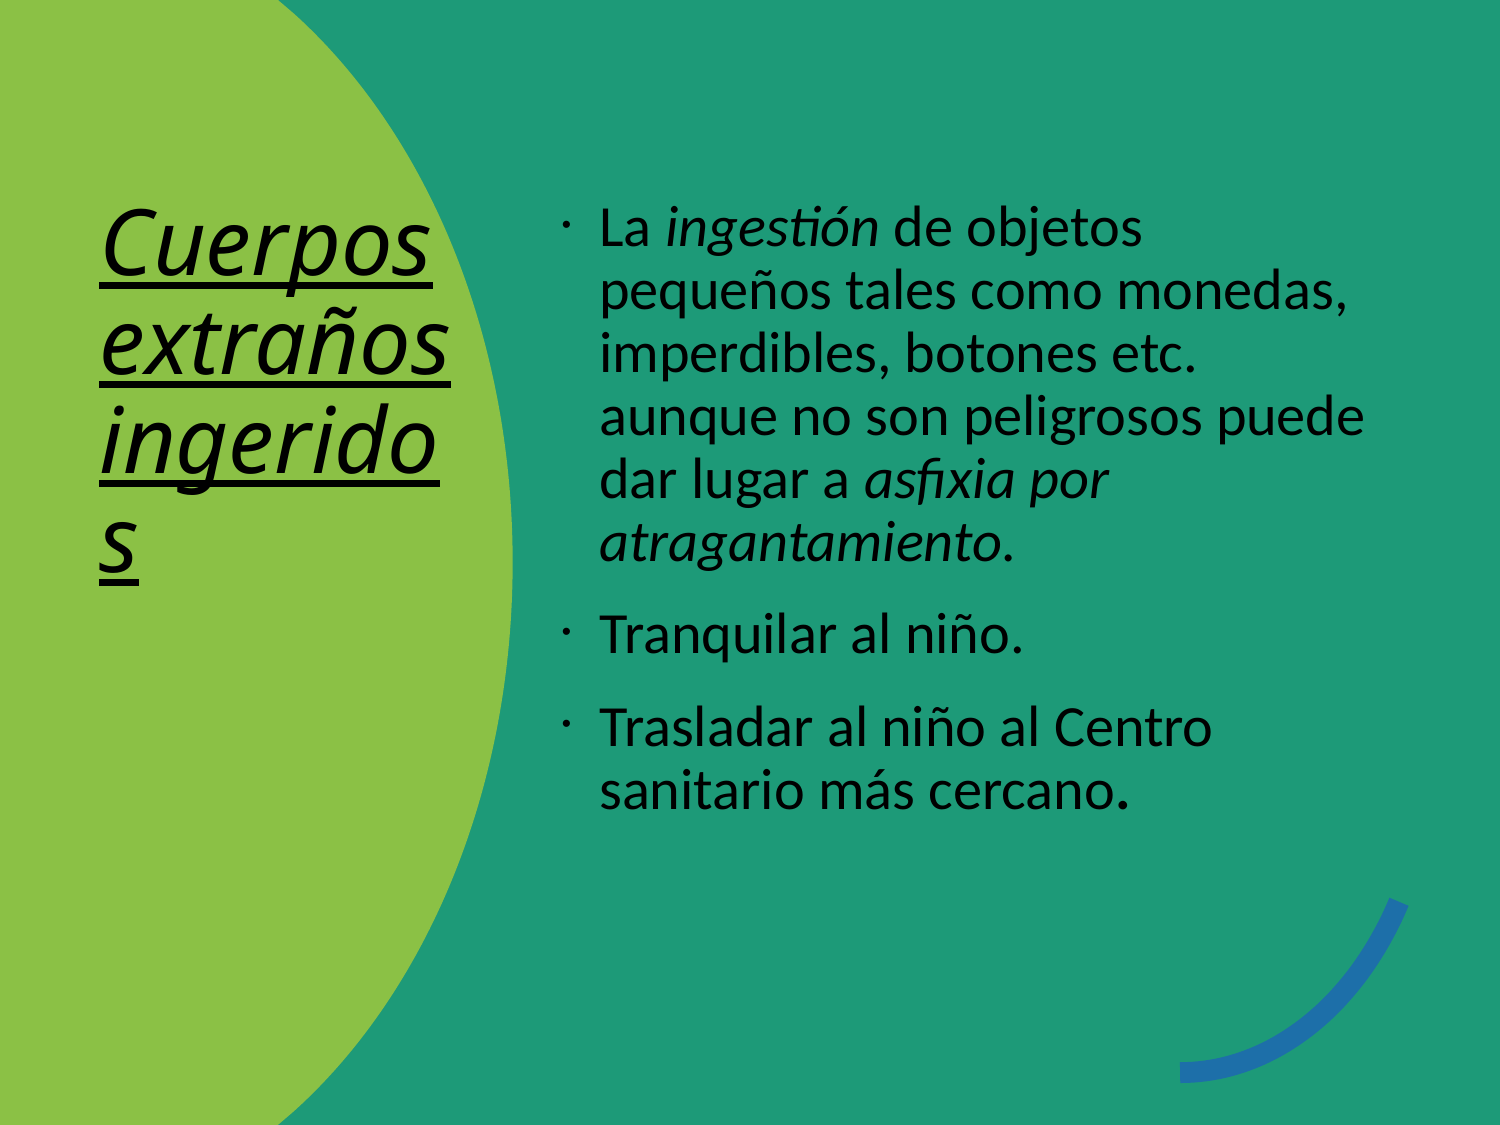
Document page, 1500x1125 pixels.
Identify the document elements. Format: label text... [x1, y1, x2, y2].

text_box [0, 0, 1500, 1125]
title Cuerpos extraños ingeridos [84, 189, 479, 921]
list La ingestión de objetos pequeños tales como monedas, imperdibles, botones etc. aunque no son peligrosos puede dar lugar a asfixia por atragantamiento. Tranquilar al niño. Trasladar al niño al Centro sanitario más cercano. [547, 97, 1397, 1014]
